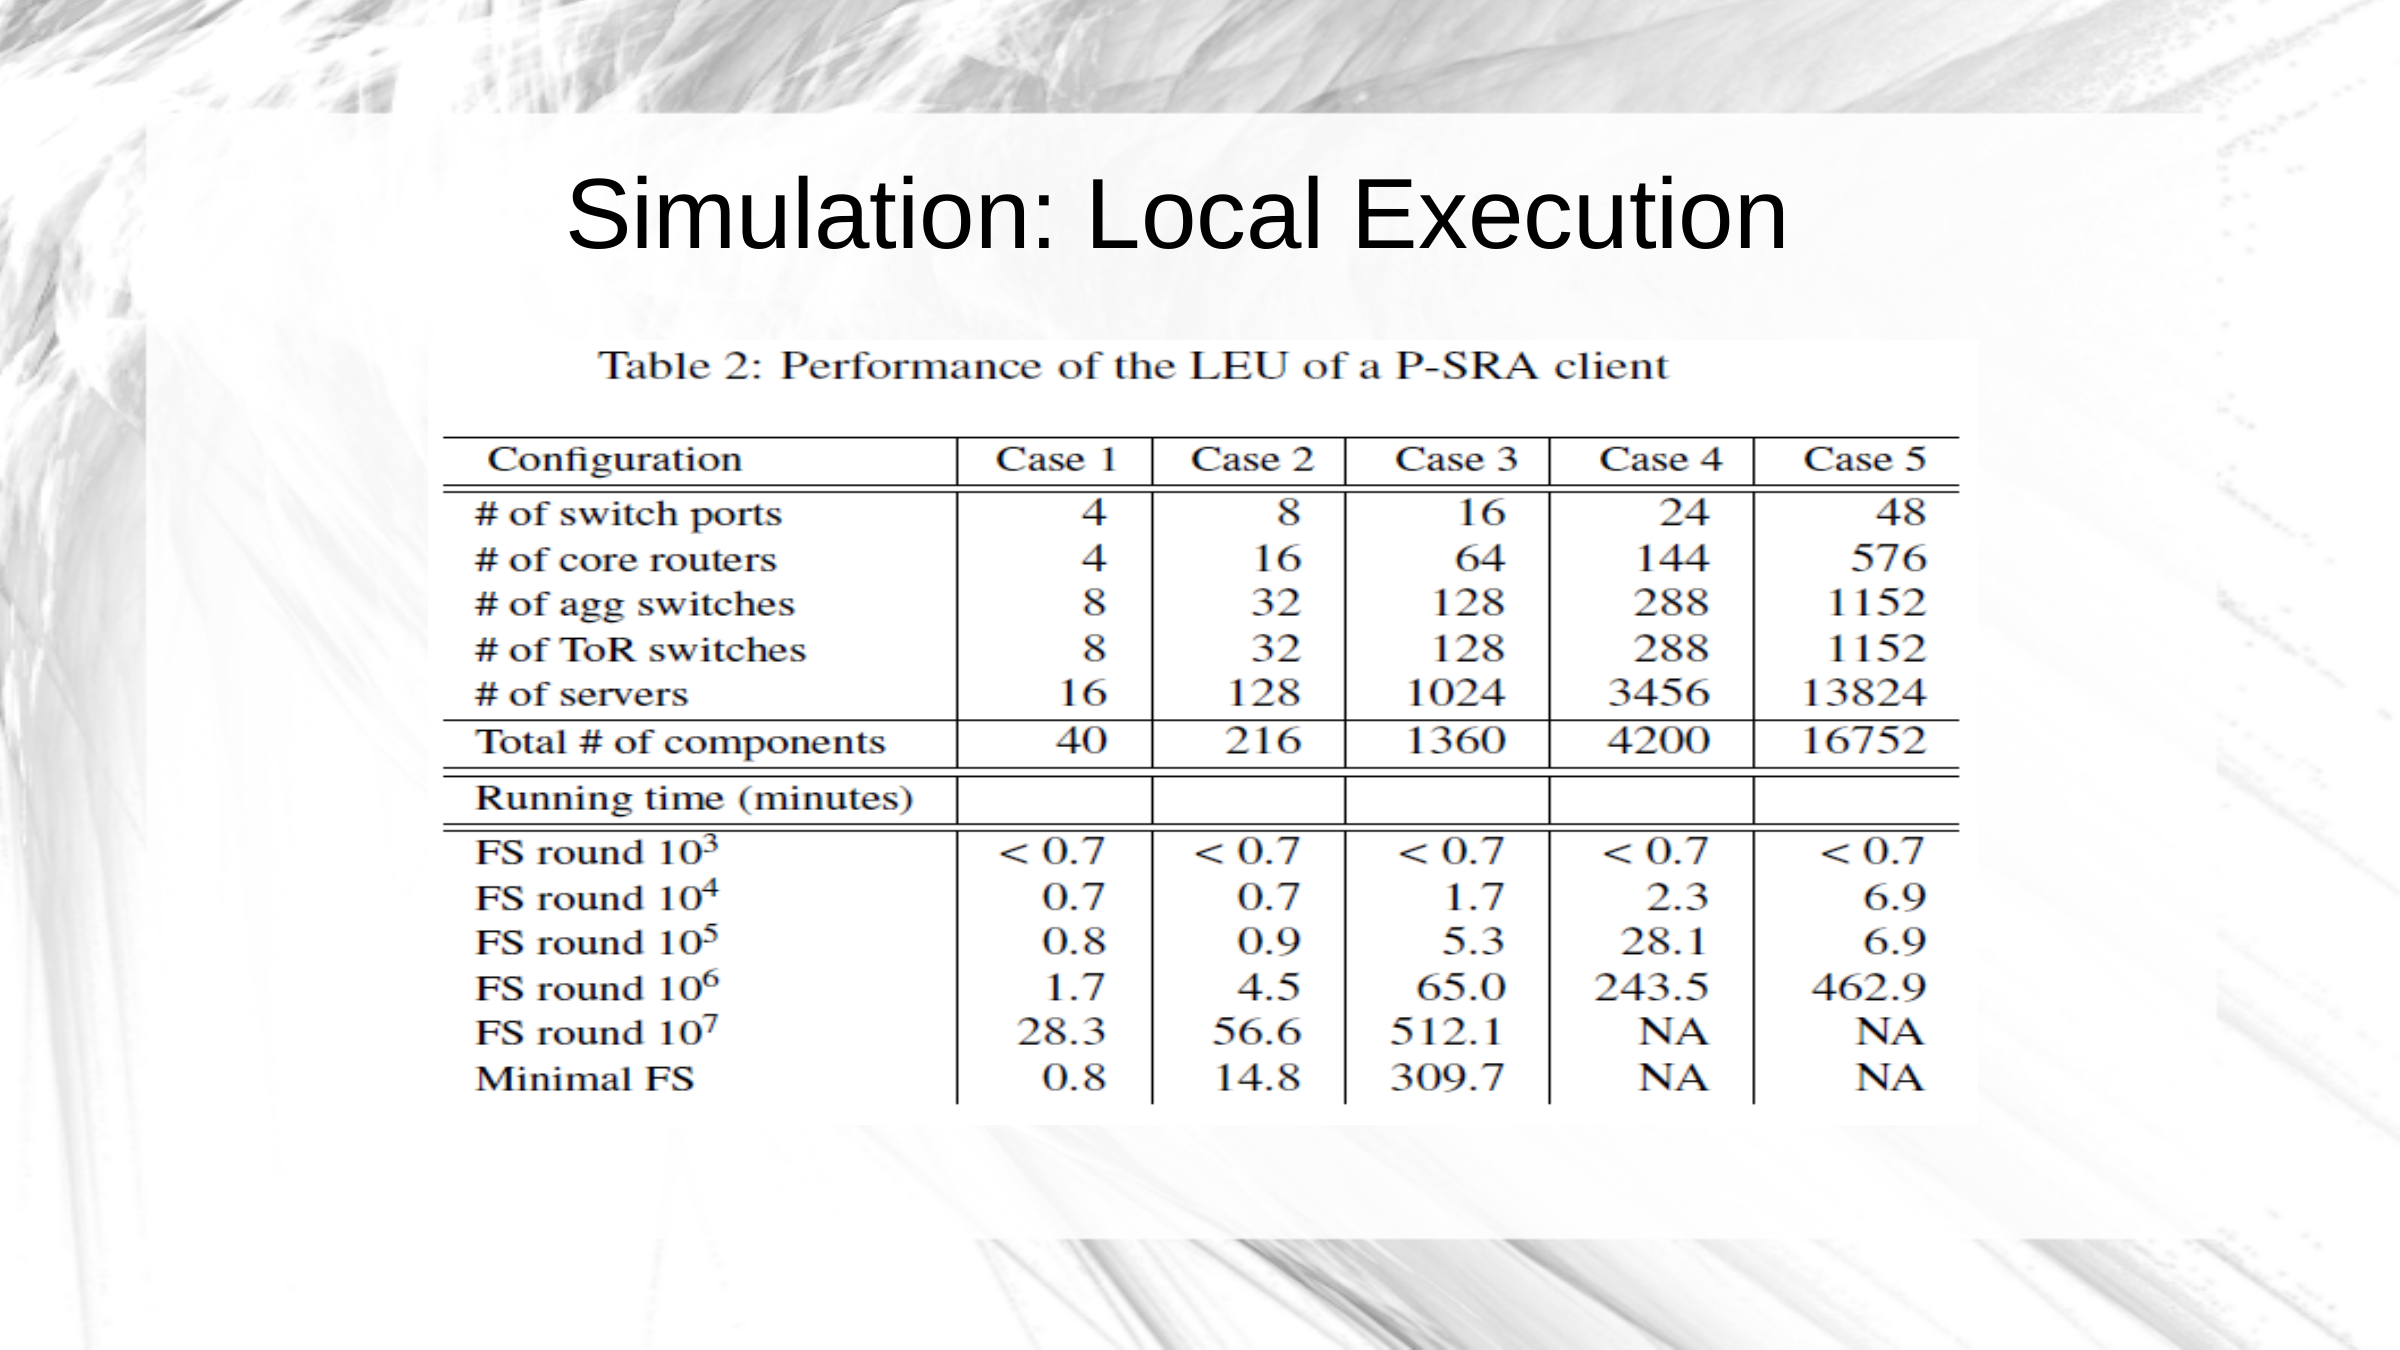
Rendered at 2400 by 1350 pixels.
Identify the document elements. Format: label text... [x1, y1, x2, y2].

picture [0, 0, 2400, 1350]
title Simulation: Local Execution [171, 122, 2186, 305]
